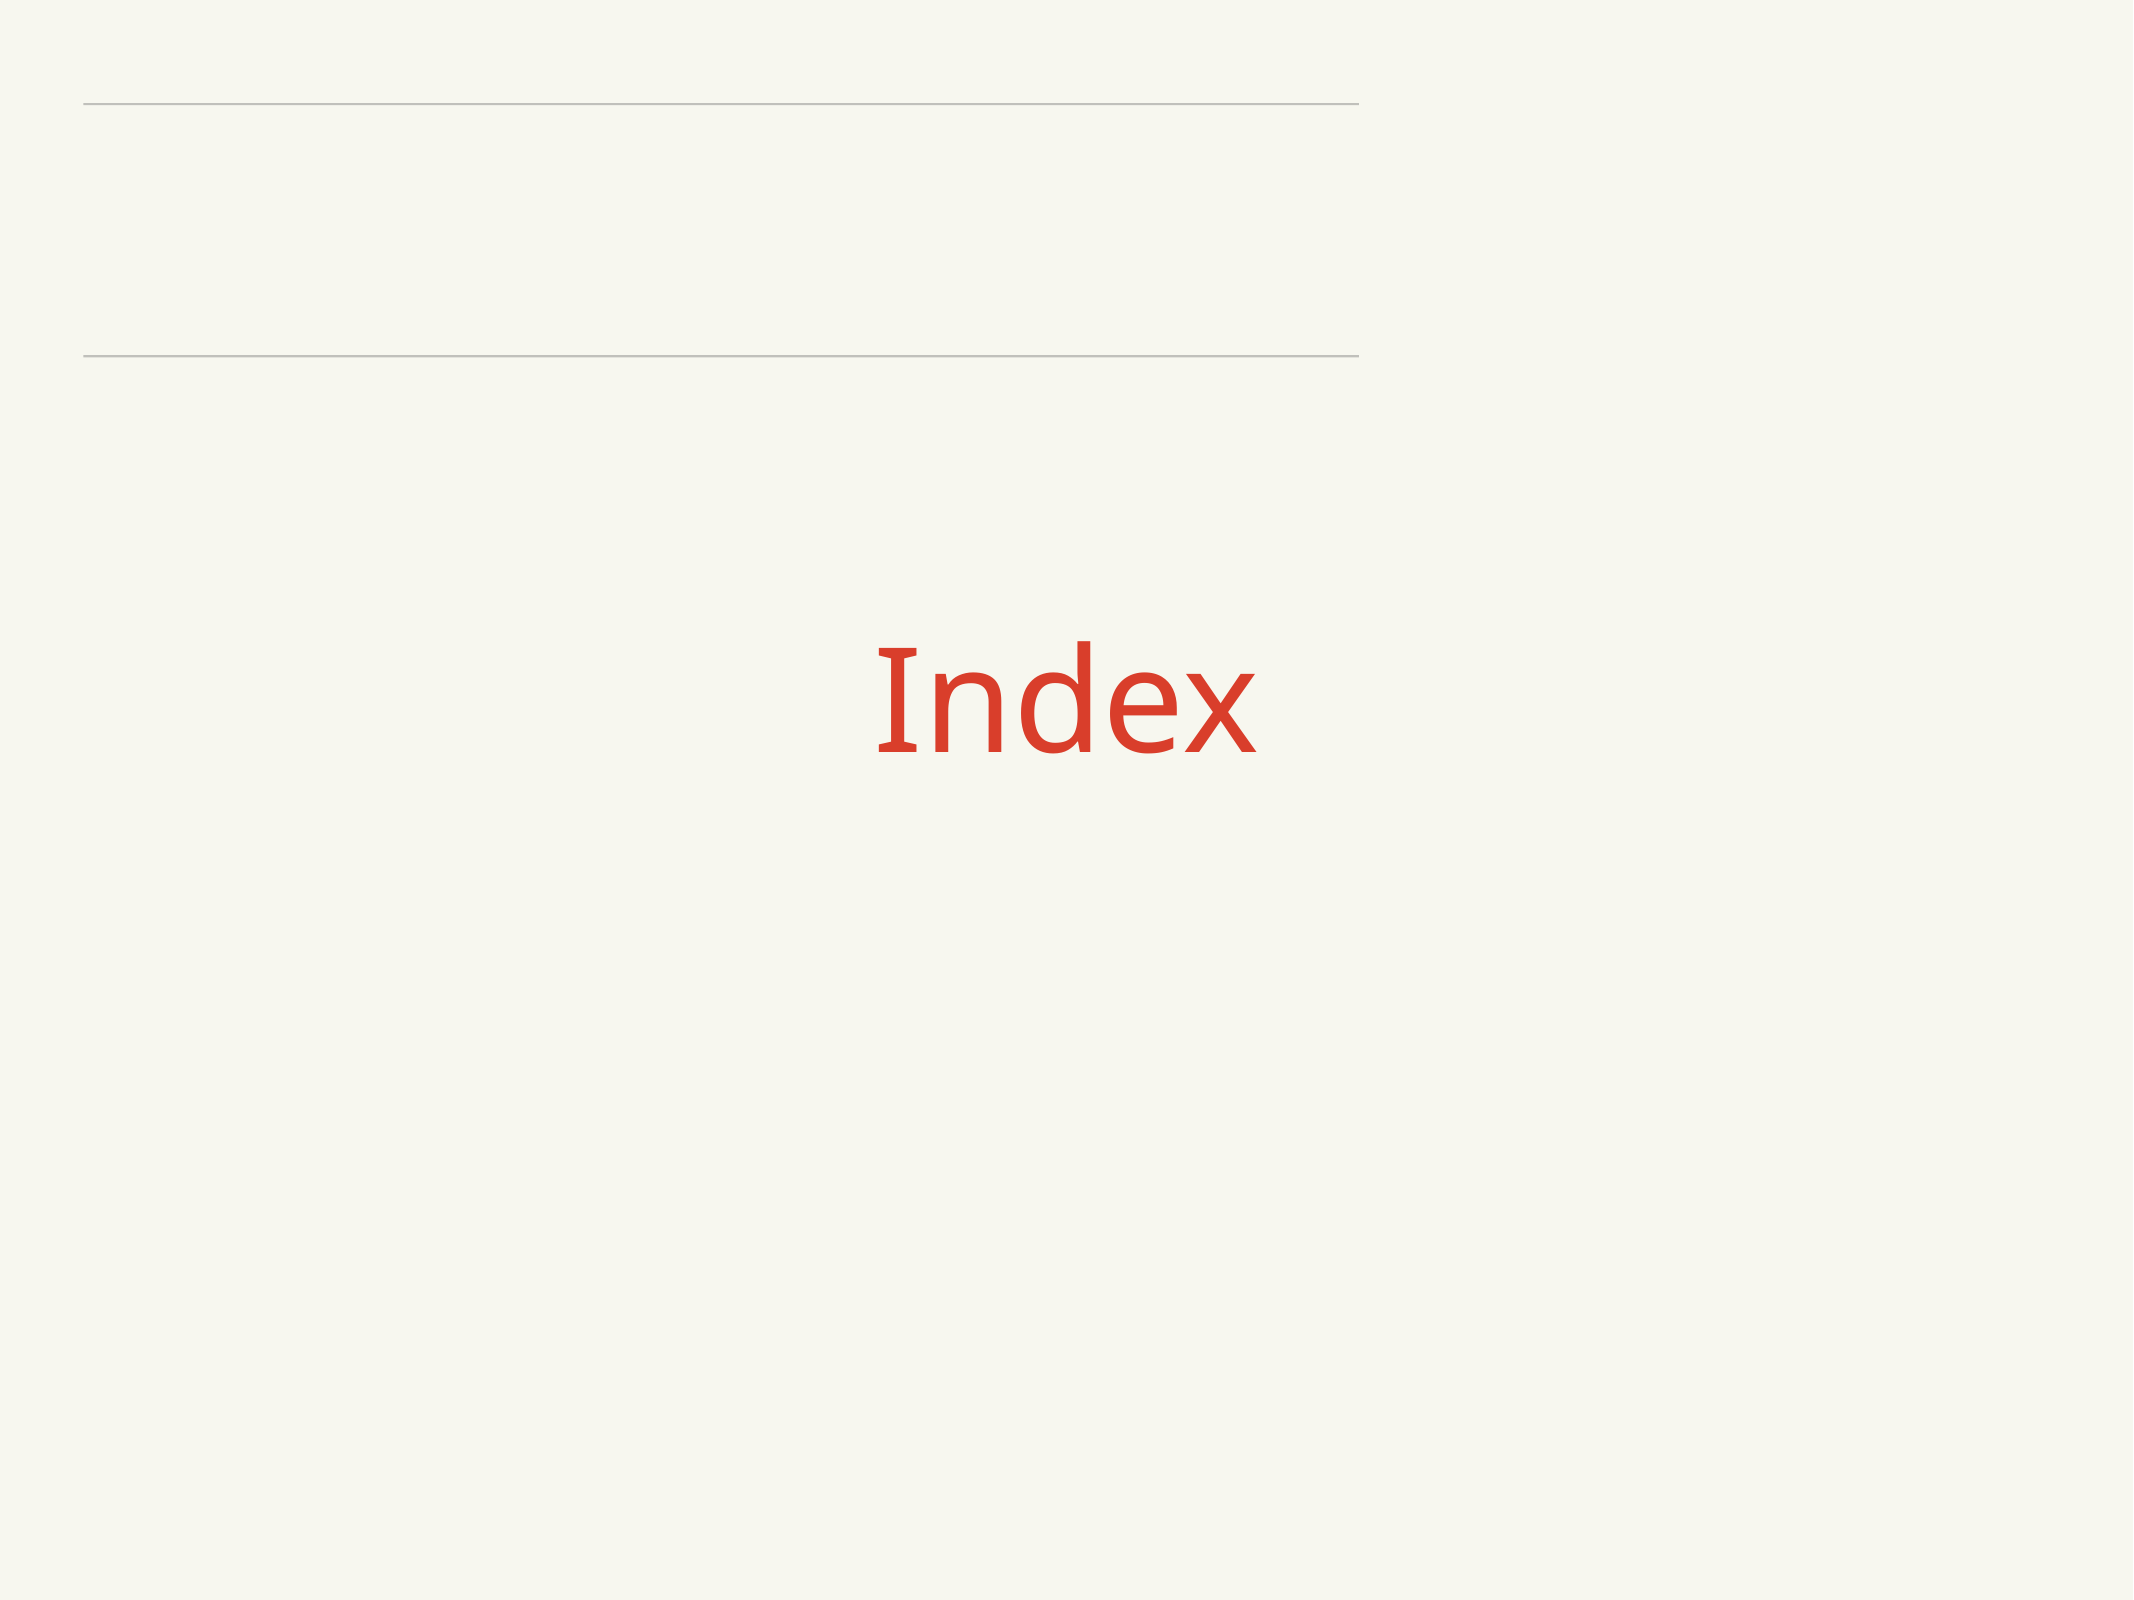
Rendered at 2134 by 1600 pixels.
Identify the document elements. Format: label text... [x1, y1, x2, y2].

title Index [83, 602, 2050, 998]
